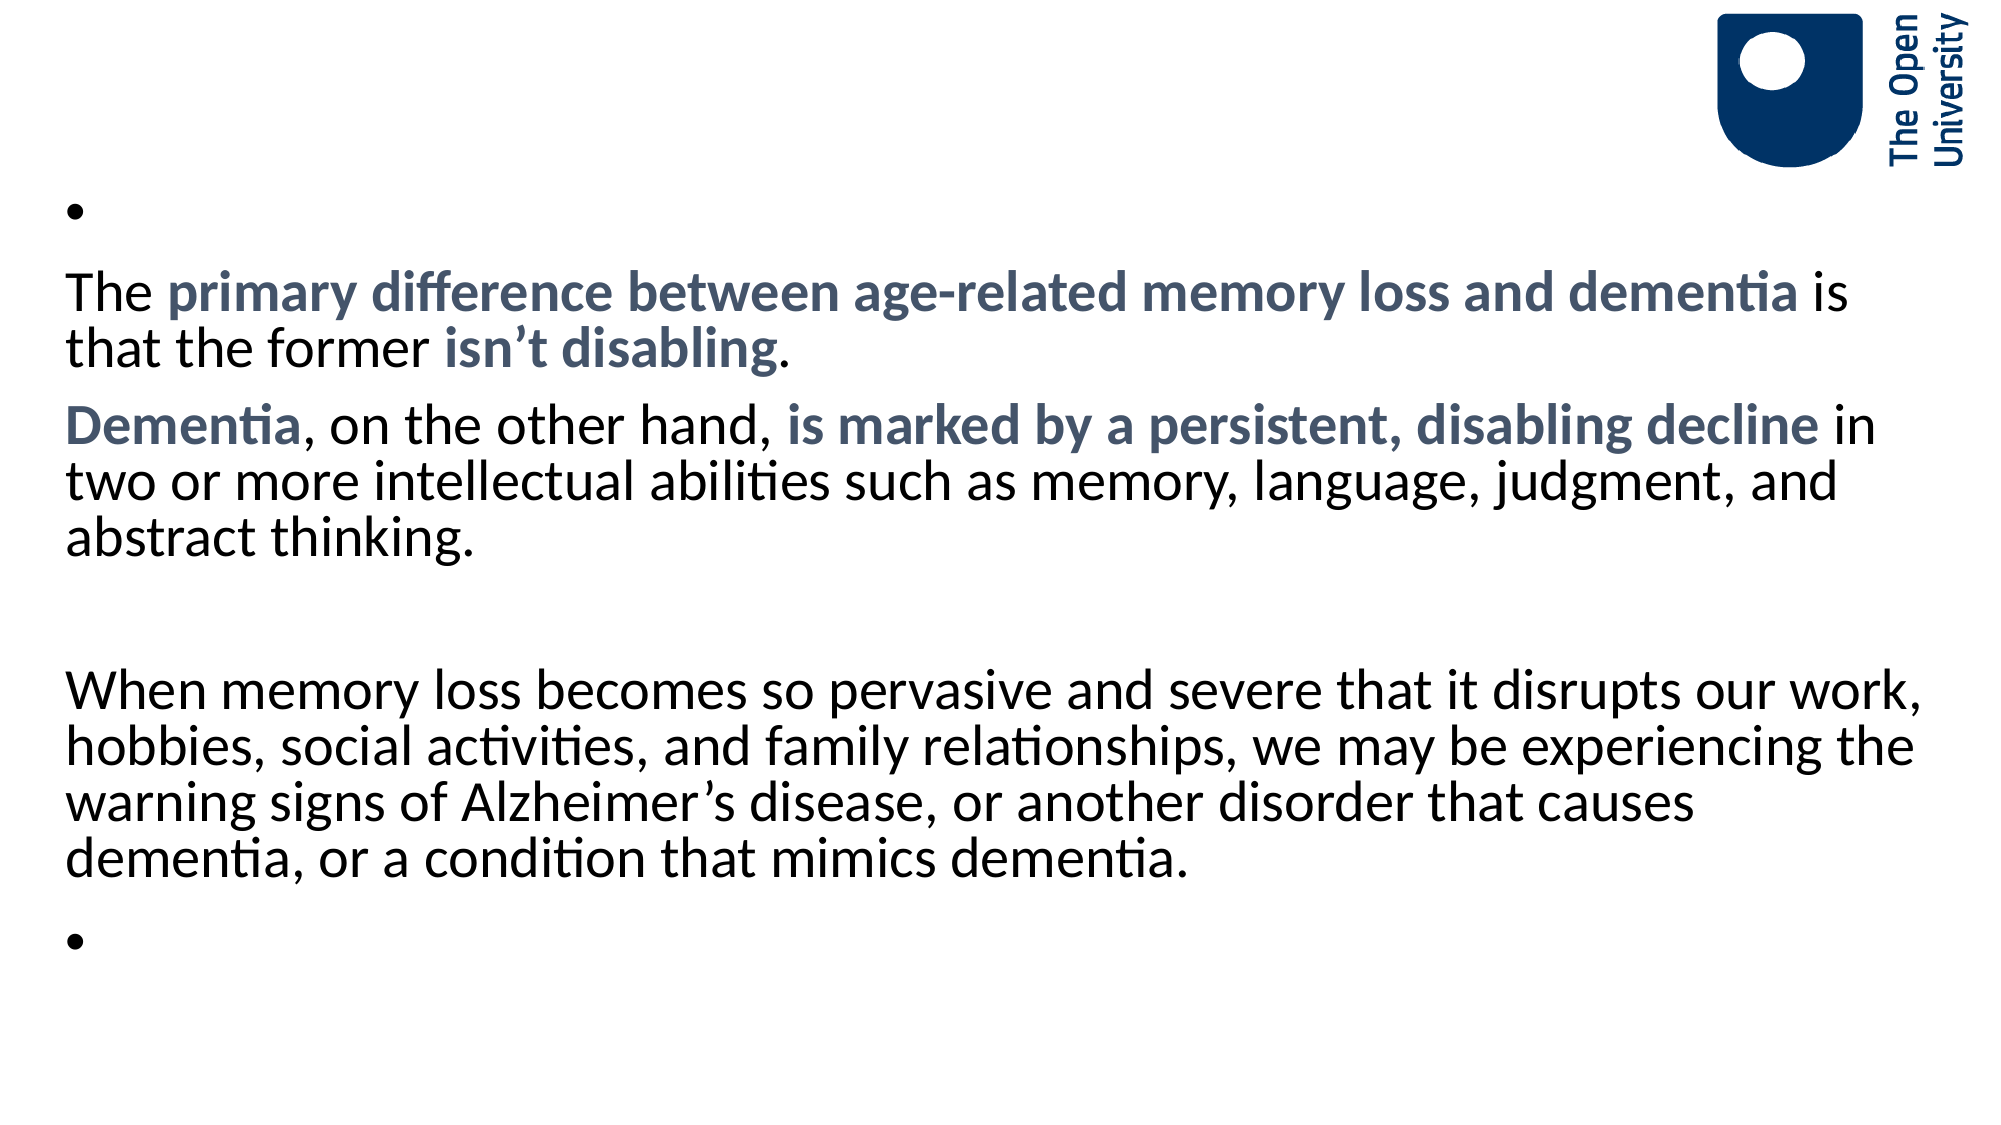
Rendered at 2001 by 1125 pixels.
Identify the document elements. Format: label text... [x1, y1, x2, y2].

list The primary difference between age-related memory loss and dementia is that the former isn’t disabling. Dementia, on the other hand, is marked by a persistent, disabling decline in two or more intellectual abilities such as memory, language, judgment, and abstract thinking. When memory loss becomes so pervasive and severe that it disrupts our work, hobbies, social activities, and family relationships, we may be experiencing the warning signs of Alzheimer’s disease, or another disorder that causes dementia, or a condition that mimics dementia. [50, 169, 1948, 1074]
picture [1716, 10, 1971, 170]
